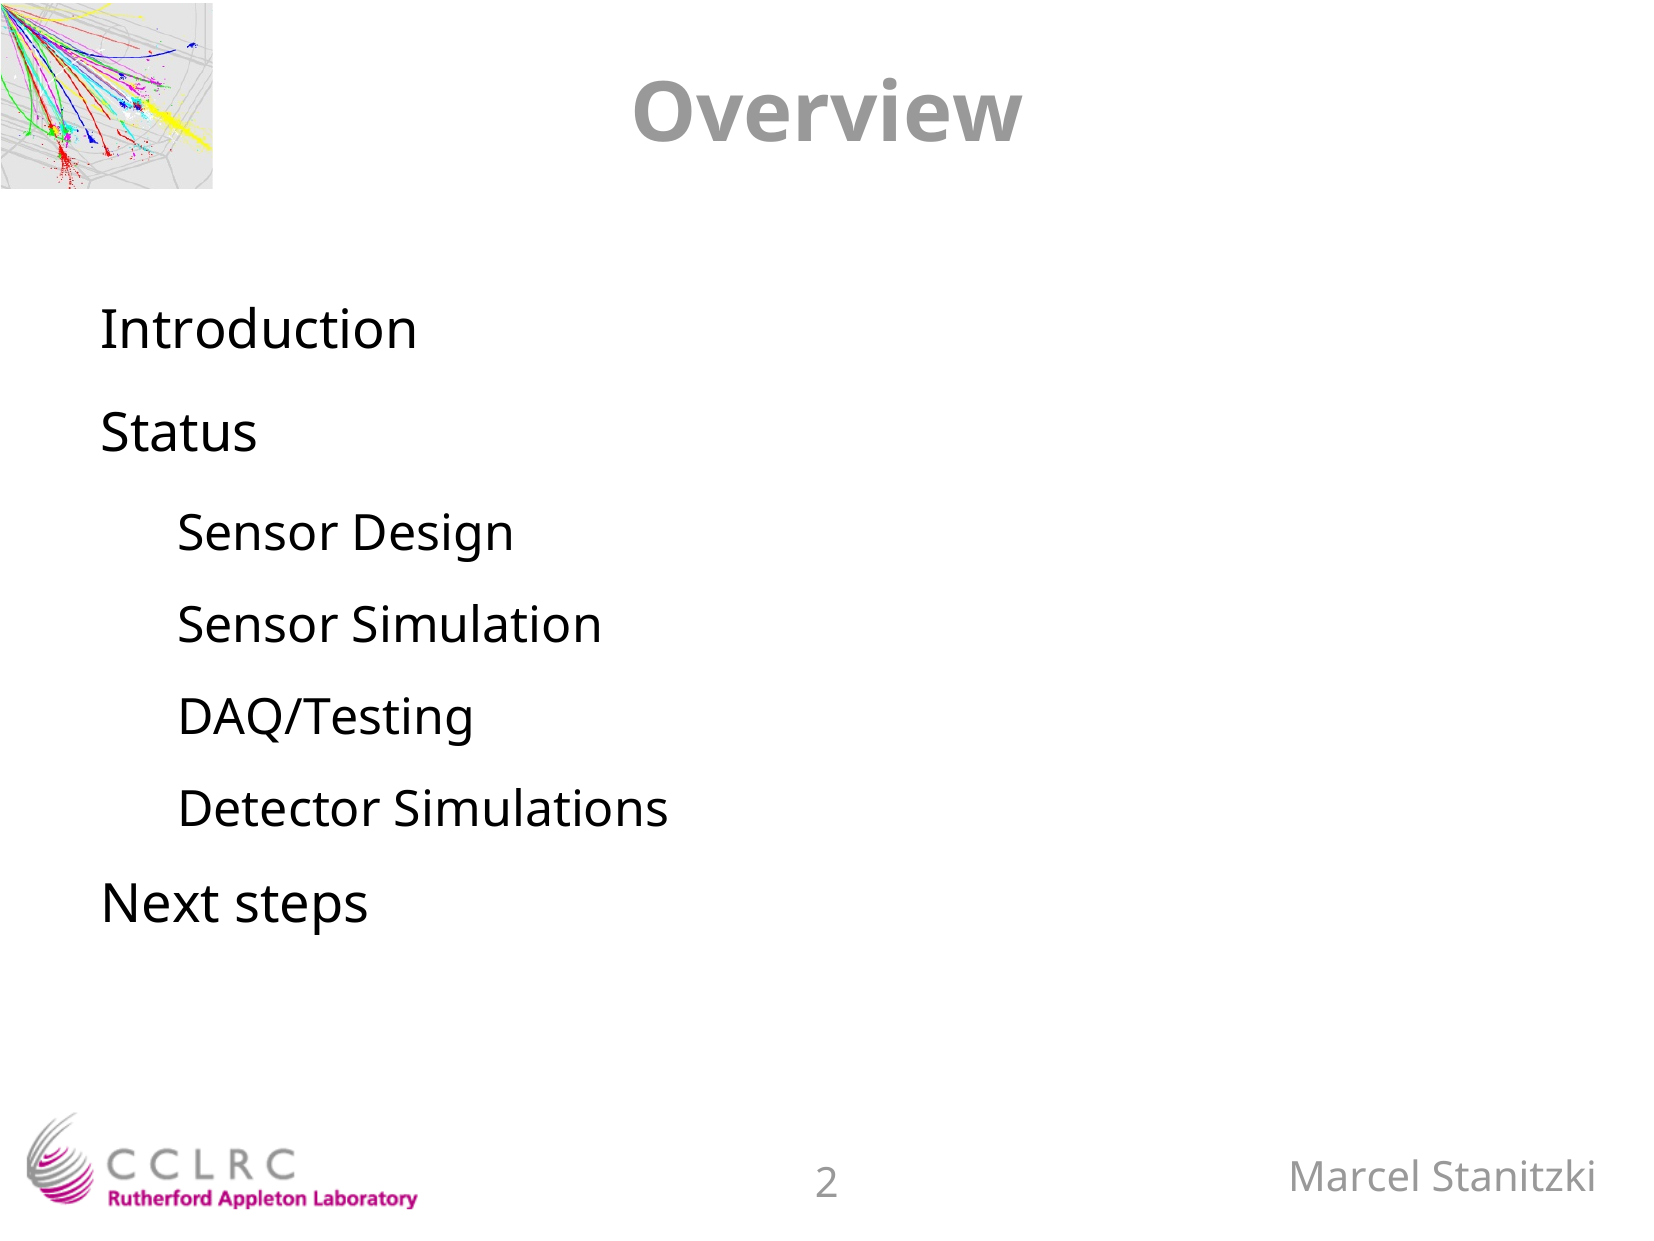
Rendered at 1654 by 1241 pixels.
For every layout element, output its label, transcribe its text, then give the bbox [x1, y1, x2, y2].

picture [0, 3, 213, 189]
title Overview [203, 5, 1451, 213]
picture [19, 1110, 426, 1212]
list Introduction Status Sensor Design Sensor Simulation DAQ/Testing Detector Simulations Next steps [82, 290, 1571, 885]
